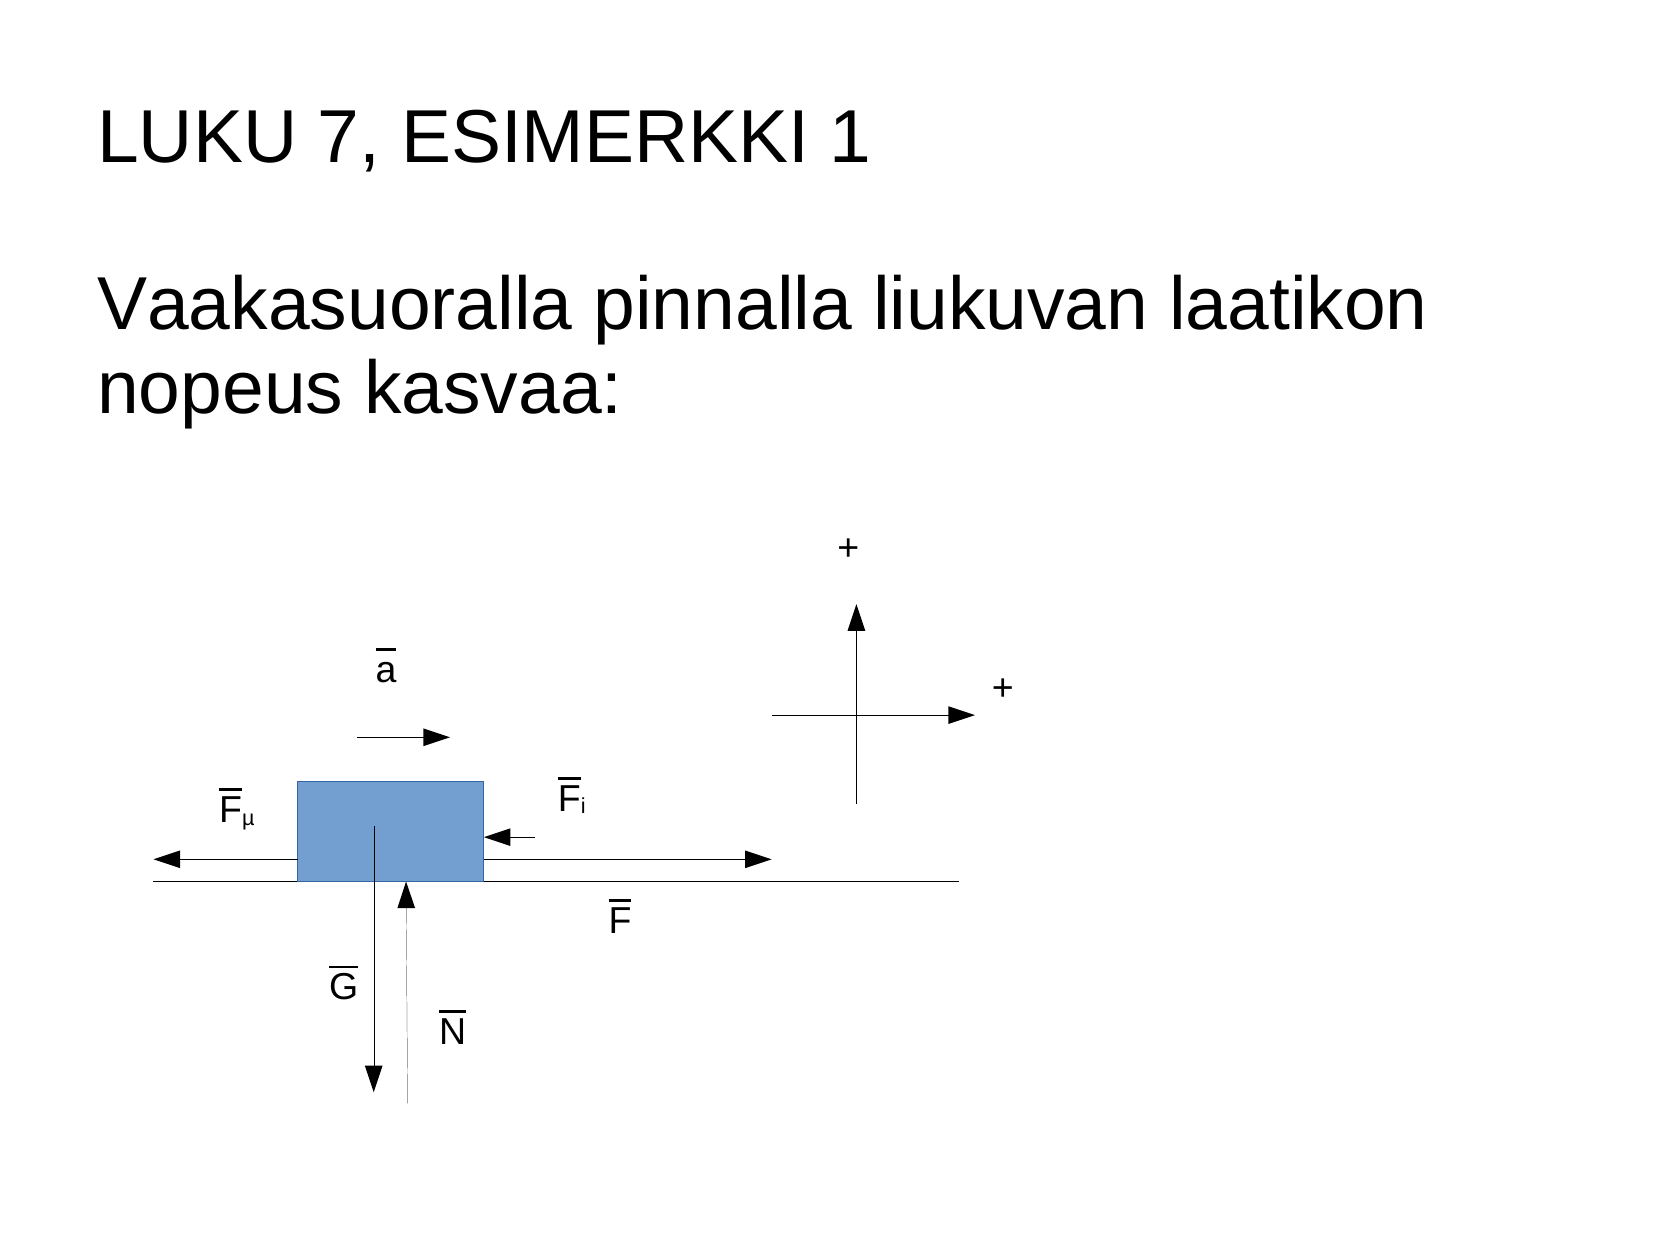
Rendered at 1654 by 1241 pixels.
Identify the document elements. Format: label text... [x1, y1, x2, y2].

text_box LUKU 7, ESIMERKKI 1 Vaakasuoralla pinnalla liukuvan laatikon nopeus kasvaa: [82, 82, 1559, 662]
text_box F [593, 892, 670, 1000]
text_box N [424, 1003, 506, 1111]
text_box a [360, 641, 433, 749]
text_box [298, 781, 484, 882]
text_box + [822, 519, 897, 627]
text_box Fµ [204, 781, 298, 912]
text_box Fi [543, 770, 626, 901]
text_box G [314, 959, 399, 1066]
text_box + [977, 659, 1052, 767]
